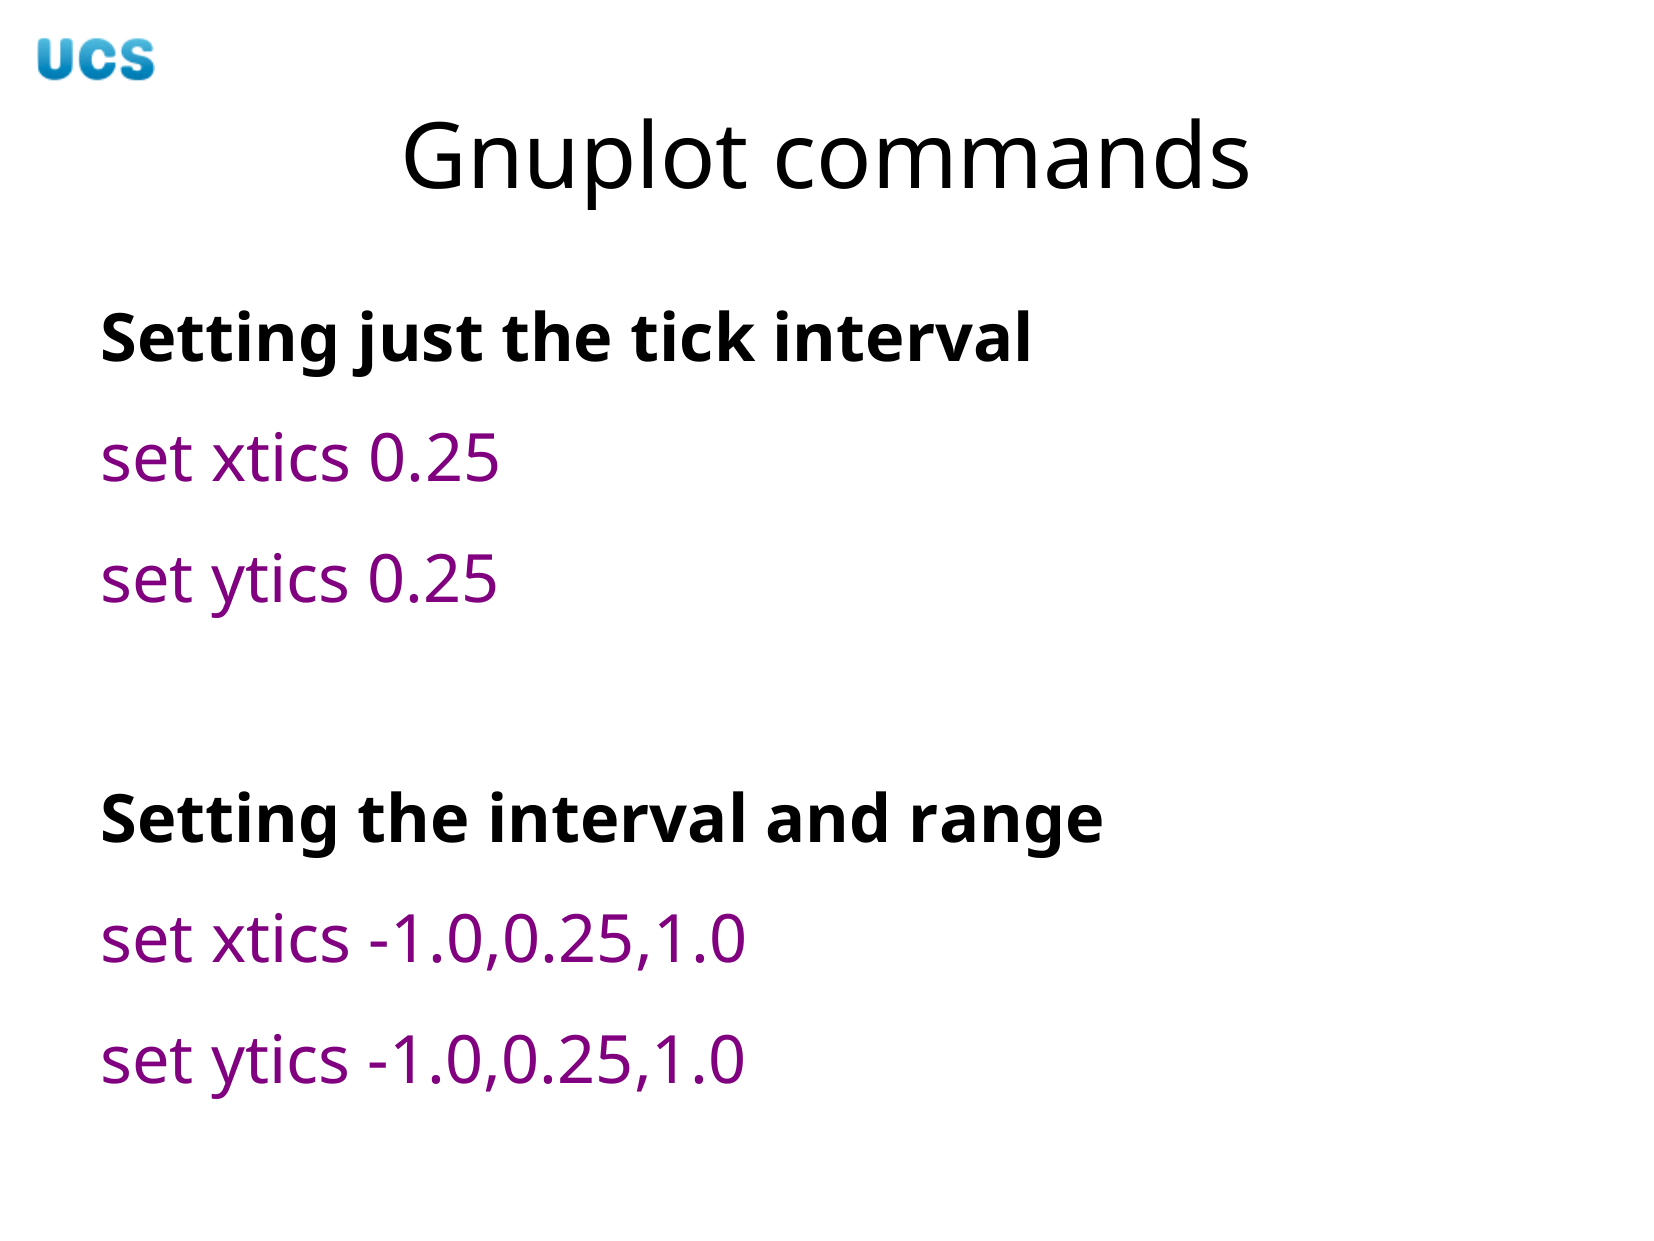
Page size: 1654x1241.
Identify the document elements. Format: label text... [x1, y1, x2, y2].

picture [37, 37, 155, 82]
list Setting just the tick interval set xtics 0.25 set ytics 0.25 Setting the interval and range set xtics -1.0,0.25,1.0 set ytics -1.0,0.25,1.0 [82, 290, 1571, 1109]
title Gnuplot commands [82, 49, 1571, 257]
